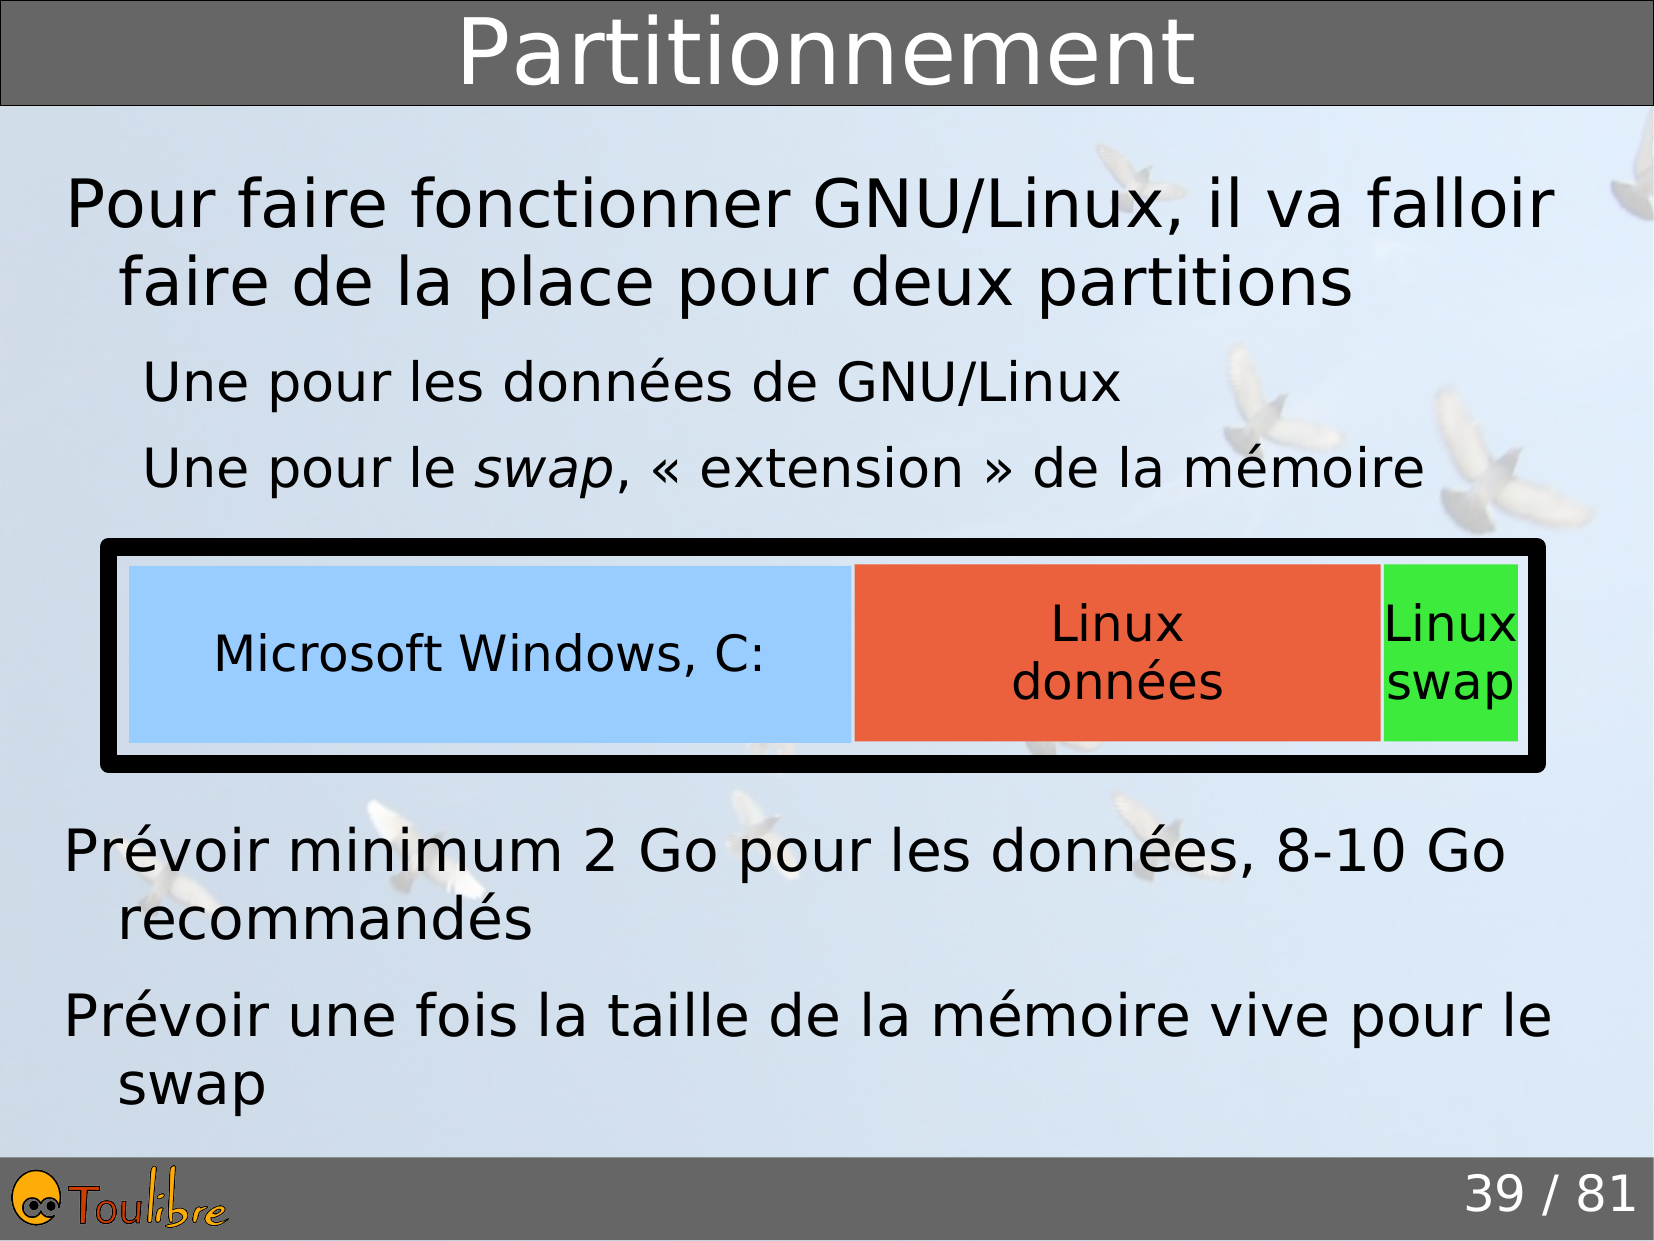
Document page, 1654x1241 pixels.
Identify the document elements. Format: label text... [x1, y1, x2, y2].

list Prévoir minimum 2 Go pour les données, 8-10 Go recommandés Prévoir une fois la taille de la mémoire vive pour le swap [46, 817, 1608, 1136]
text_box Linux données [854, 564, 1381, 742]
picture [11, 1165, 229, 1228]
title Partitionnement [0, 0, 1654, 107]
text_box Linux swap [1383, 564, 1518, 742]
list Pour faire fonctionner GNU/Linux, il va falloir faire de la place pour deux partitions Une pour les données de GNU/Linux Une pour le swap, « extension » de la mémoire [47, 165, 1609, 522]
text_box Microsoft Windows, C: [129, 565, 852, 743]
